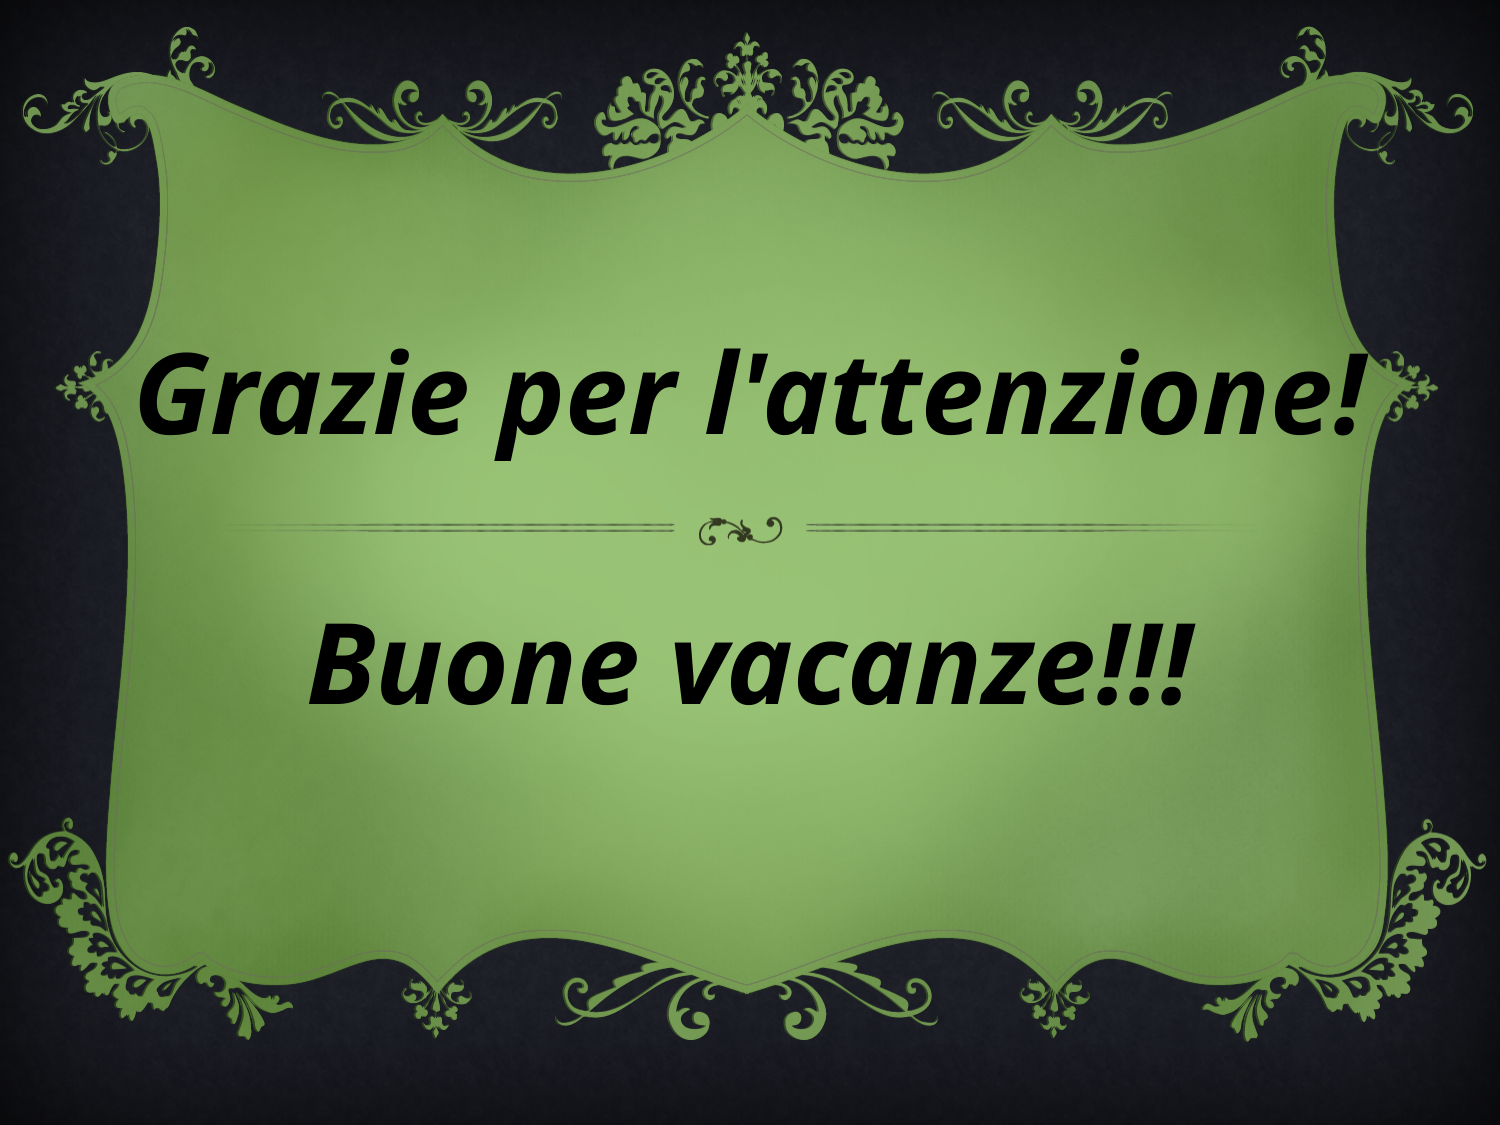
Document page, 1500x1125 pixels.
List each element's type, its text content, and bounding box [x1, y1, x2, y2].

title Grazie per l'attenzione! Buone vacanze!!! [75, 44, 1425, 233]
picture [0, 0, 1500, 1125]
list [75, 263, 1425, 916]
